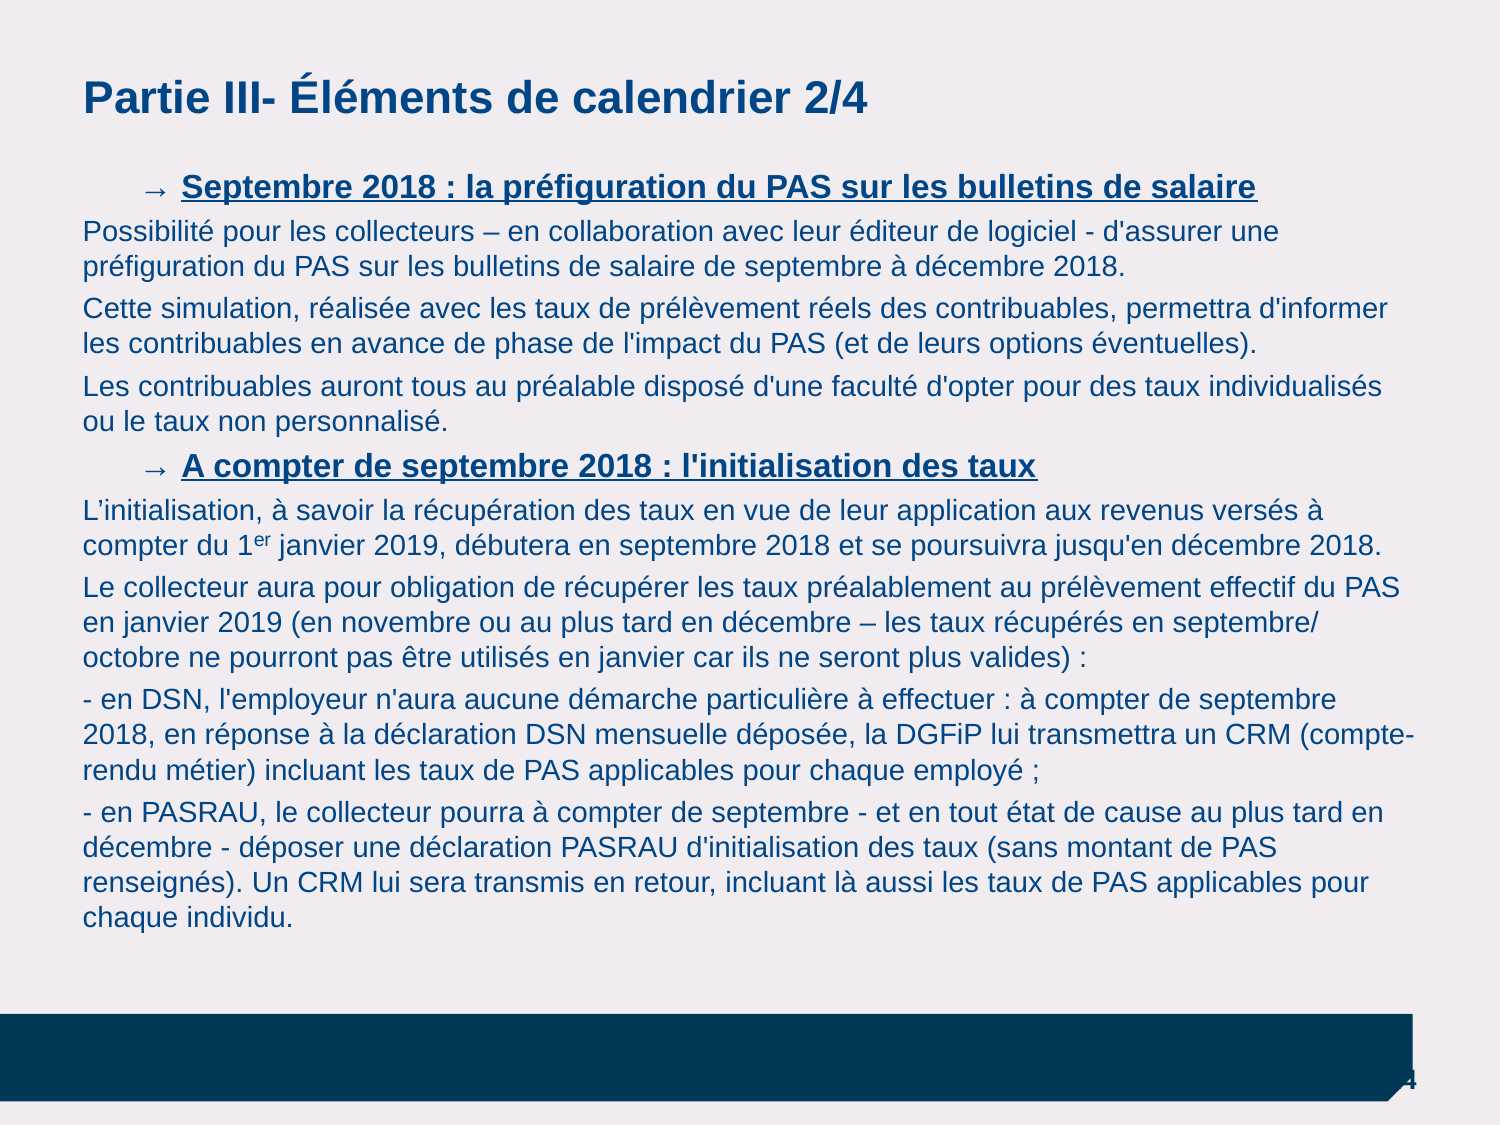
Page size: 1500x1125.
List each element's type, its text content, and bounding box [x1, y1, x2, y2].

list → Septembre 2018 : la préfiguration du PAS sur les bulletins de salaire Possibilité pour les collecteurs – en collaboration avec leur éditeur de logiciel - d'assurer une préfiguration du PAS sur les bulletins de salaire de septembre à décembre 2018. Cette simulation, réalisée avec les taux de prélèvement réels des contribuables, permettra d'informer les contribuables en avance de phase de l'impact du PAS (et de leurs options éventuelles). Les contribuables auront tous au préalable disposé d'une faculté d'opter pour des taux individualisés ou le taux non personnalisé. → A compter de septembre 2018 : l'initialisation des taux L’initialisation, à savoir la récupération des taux en vue de leur application aux revenus versés à compter du 1er janvier 2019, débutera en septembre 2018 et se poursuivra jusqu'en décembre 2018. Le collecteur aura pour obligation de récupérer les taux préalablement au prélèvement effectif du PAS en janvier 2019 (en novembre ou au plus tard en décembre – les taux récupérés en septembre/ octobre ne pourront pas être utilisés en janvier car ils ne seront plus valides) : - en DSN, l'employeur n'aura aucune démarche particulière à effectuer : à compter de septembre 2018, en réponse à la déclaration DSN mensuelle déposée, la DGFiP lui transmettra un CRM (compte-rendu métier) incluant les taux de PAS applicables pour chaque employé ; - en PASRAU, le collecteur pourra à compter de septembre - et en tout état de cause au plus tard en décembre - déposer une déclaration PASRAU d'initialisation des taux (sans montant de PAS renseignés). Un CRM lui sera transmis en retour, incluant là aussi les taux de PAS applicables pour chaque individu. [82, 165, 1418, 1016]
text_box [0, 1013, 1413, 1102]
title Partie III- Éléments de calendrier 2/4 [83, 42, 1400, 154]
